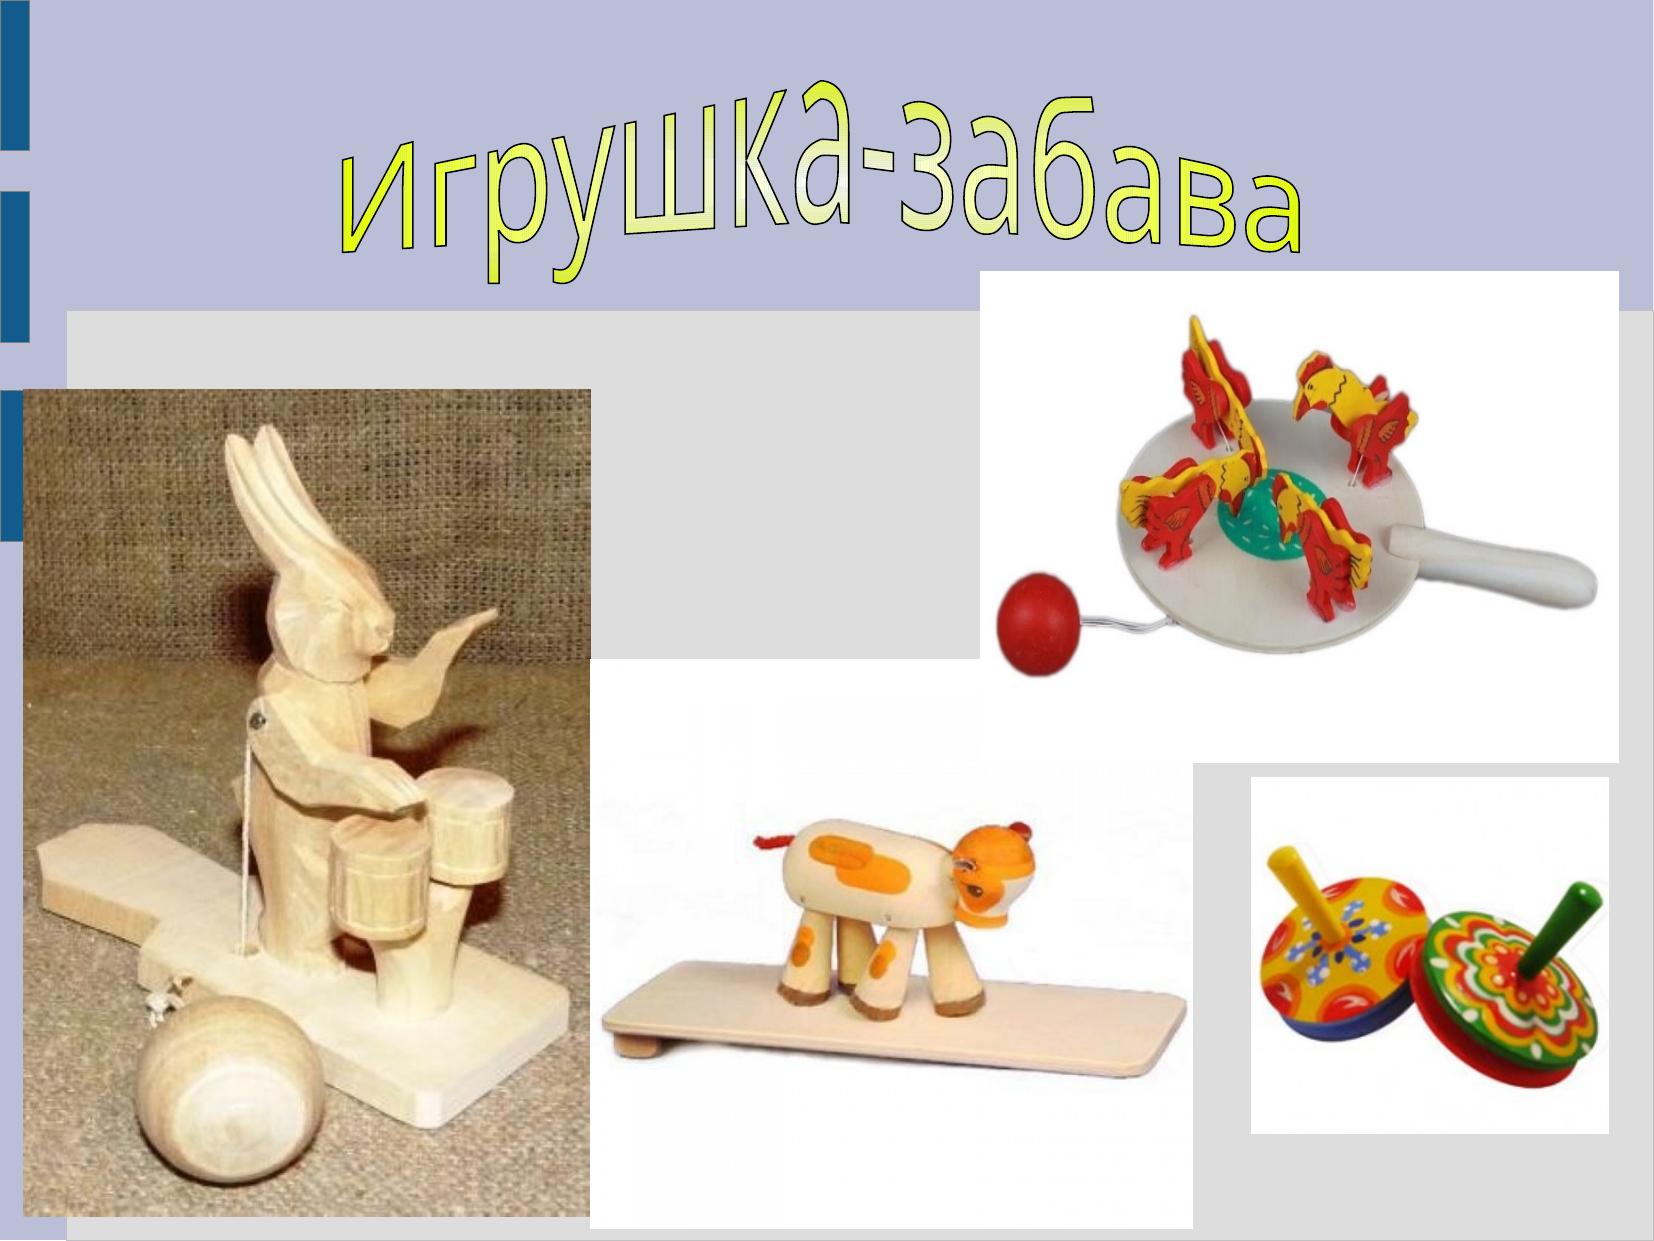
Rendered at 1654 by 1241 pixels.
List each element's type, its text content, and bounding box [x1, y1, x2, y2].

text_box Игрушка-забава [902, 101, 953, 231]
text_box Игрушка-забава [625, 105, 715, 235]
text_box Игрушка-забава [963, 116, 1018, 235]
picture [23, 271, 1619, 1229]
picture [1251, 777, 1609, 1134]
text_box Игрушка-забава [552, 125, 615, 284]
text_box Игрушка-забава [1106, 146, 1160, 244]
text_box Игрушка-забава [1034, 97, 1095, 240]
text_box Игрушка-забава [795, 80, 849, 225]
text_box Игрушка-забава [1245, 175, 1300, 253]
text_box Игрушка-забава [342, 141, 413, 253]
text_box Игрушка-забава [435, 155, 476, 247]
text_box Игрушка-забава [488, 143, 547, 284]
text_box Игрушка-забава [1179, 158, 1236, 247]
text_box Игрушка-забава [735, 90, 789, 227]
text_box Игрушка-забава [863, 148, 894, 172]
